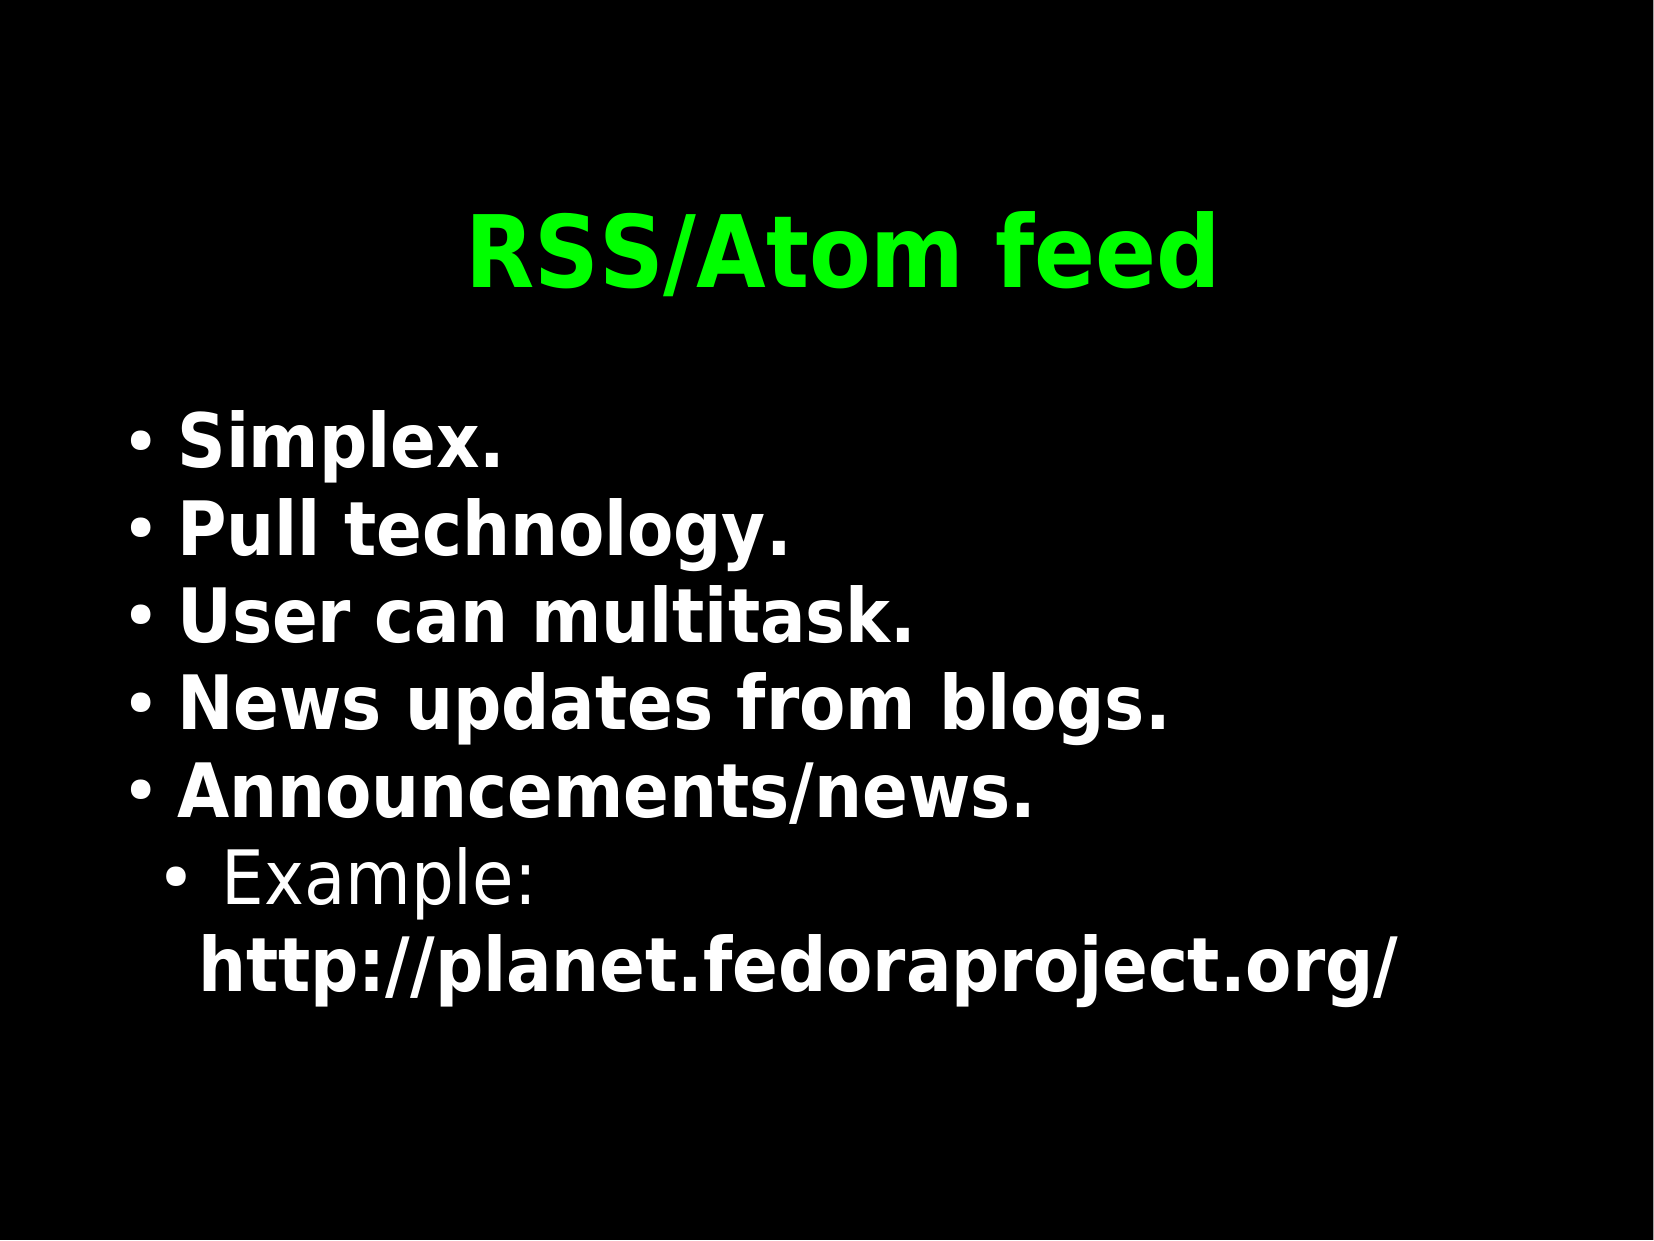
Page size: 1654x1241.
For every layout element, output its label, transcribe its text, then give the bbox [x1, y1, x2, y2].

text_box RSS/Atom feed Simplex. Pull technology. User can multitask. News updates from blogs. Announcements/news. Example: http://planet.fedoraproject.org/ [112, 187, 1576, 1020]
